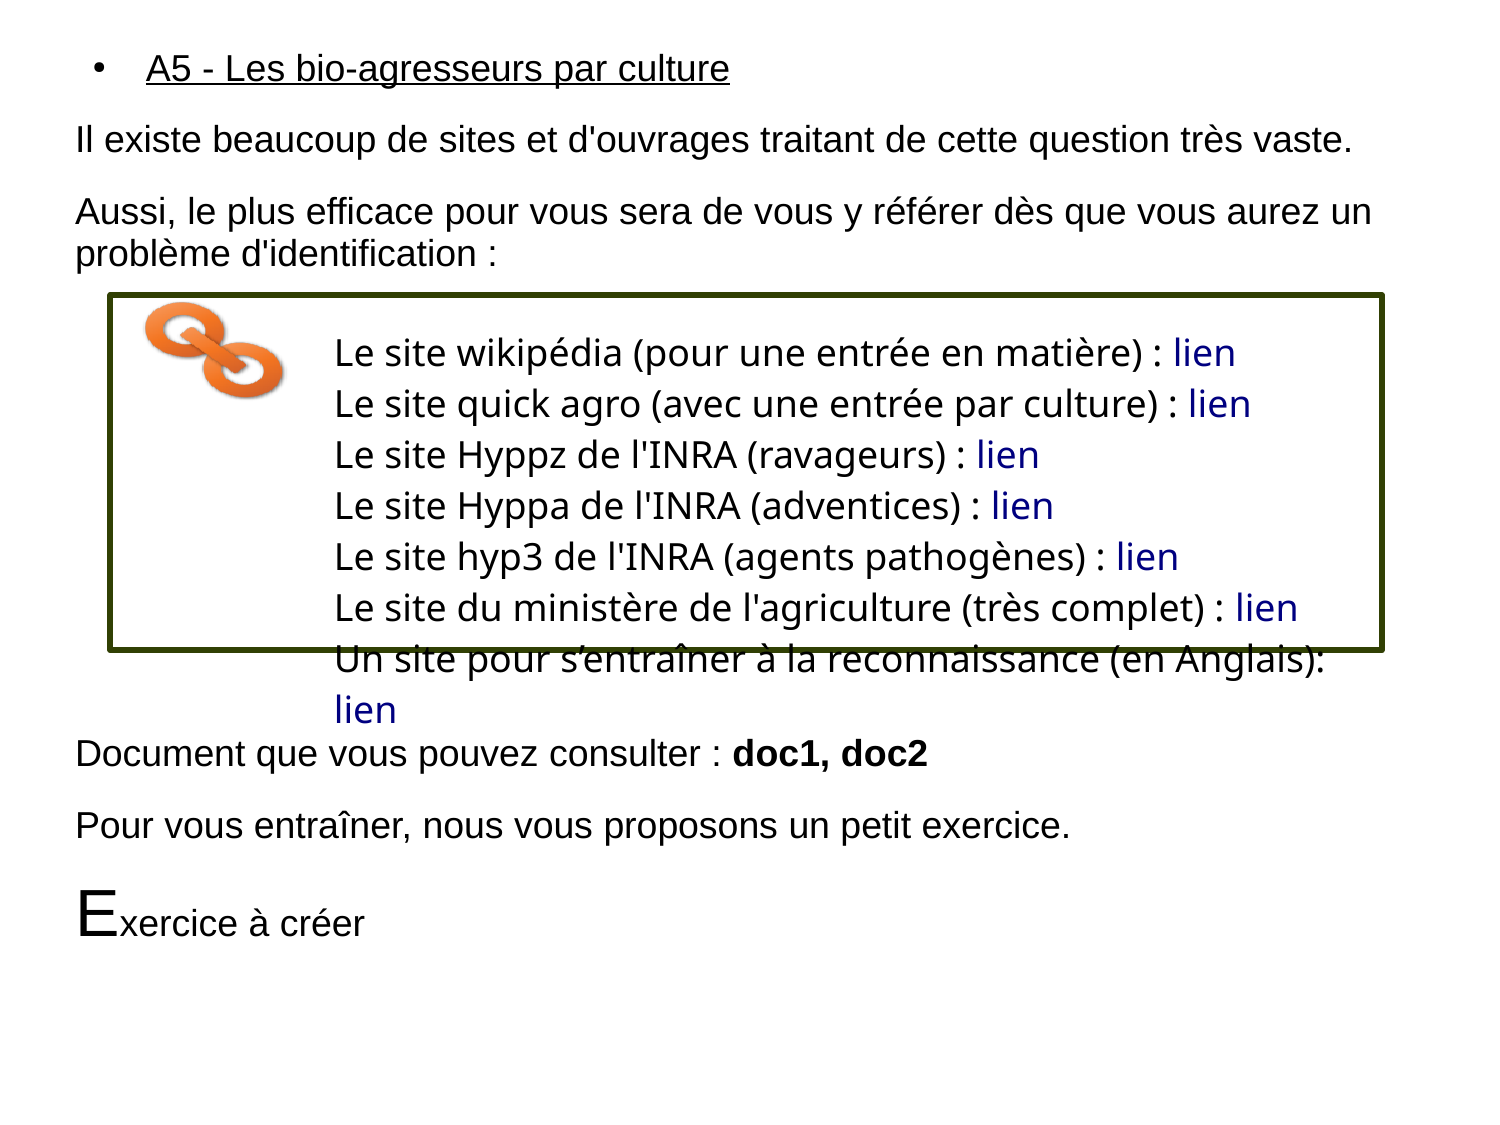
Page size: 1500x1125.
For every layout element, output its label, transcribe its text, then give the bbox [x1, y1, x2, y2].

text_box Le site wikipédia (pour une entrée en matière) : lien Le site quick agro (avec une entrée par culture) : lien Le site Hyppz de l'INRA (ravageurs) : lien Le site Hyppa de l'INRA (adventices) : lien Le site hyp3 de l'INRA (agents pathogènes) : lien Le site du ministère de l'agriculture (très complet) : lien Un site pour s’entraîner à la reconnaissance (en Anglais): lien [318, 318, 1382, 696]
picture [135, 295, 296, 406]
list A5 - Les bio-agresseurs par culture Il existe beaucoup de sites et d'ouvrages traitant de cette question très vaste. Aussi, le plus efficace pour vous sera de vous y référer dès que vous aurez un problème d'identification : Document que vous pouvez consulter : doc1, doc2 Pour vous entraîner, nous vous proposons un petit exercice. Exercice à créer [75, 47, 1425, 1087]
